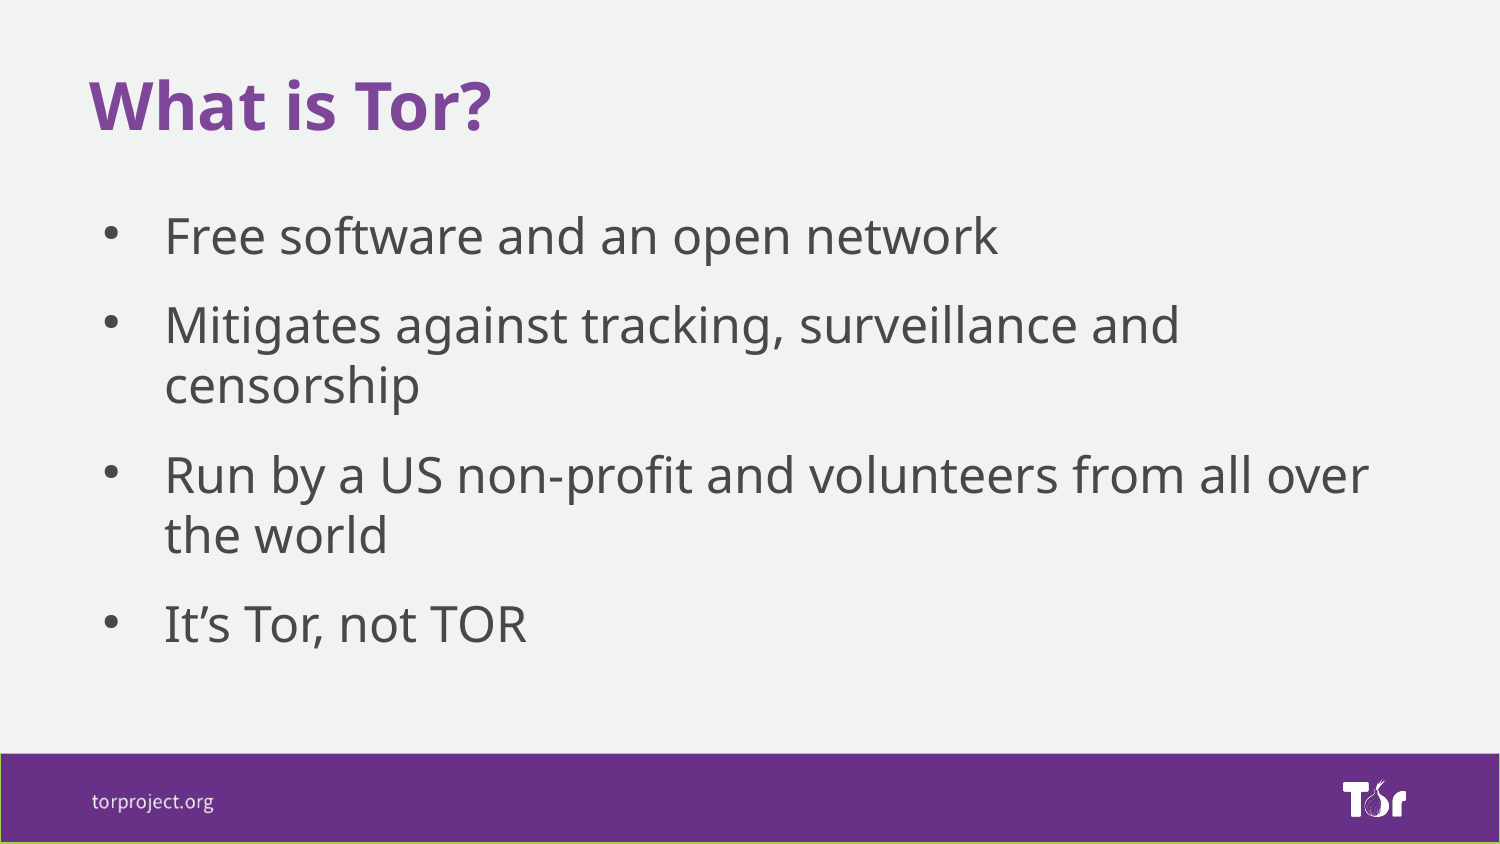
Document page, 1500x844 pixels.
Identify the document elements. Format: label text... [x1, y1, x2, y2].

text_box What is Tor? [75, 33, 1425, 174]
text_box Free software and an open network Mitigates against tracking, surveillance and censorship Run by a US non-profit and volunteers from all over the world It’s Tor, not TOR [75, 196, 1425, 754]
picture [75, 780, 604, 821]
picture [1343, 778, 1406, 817]
